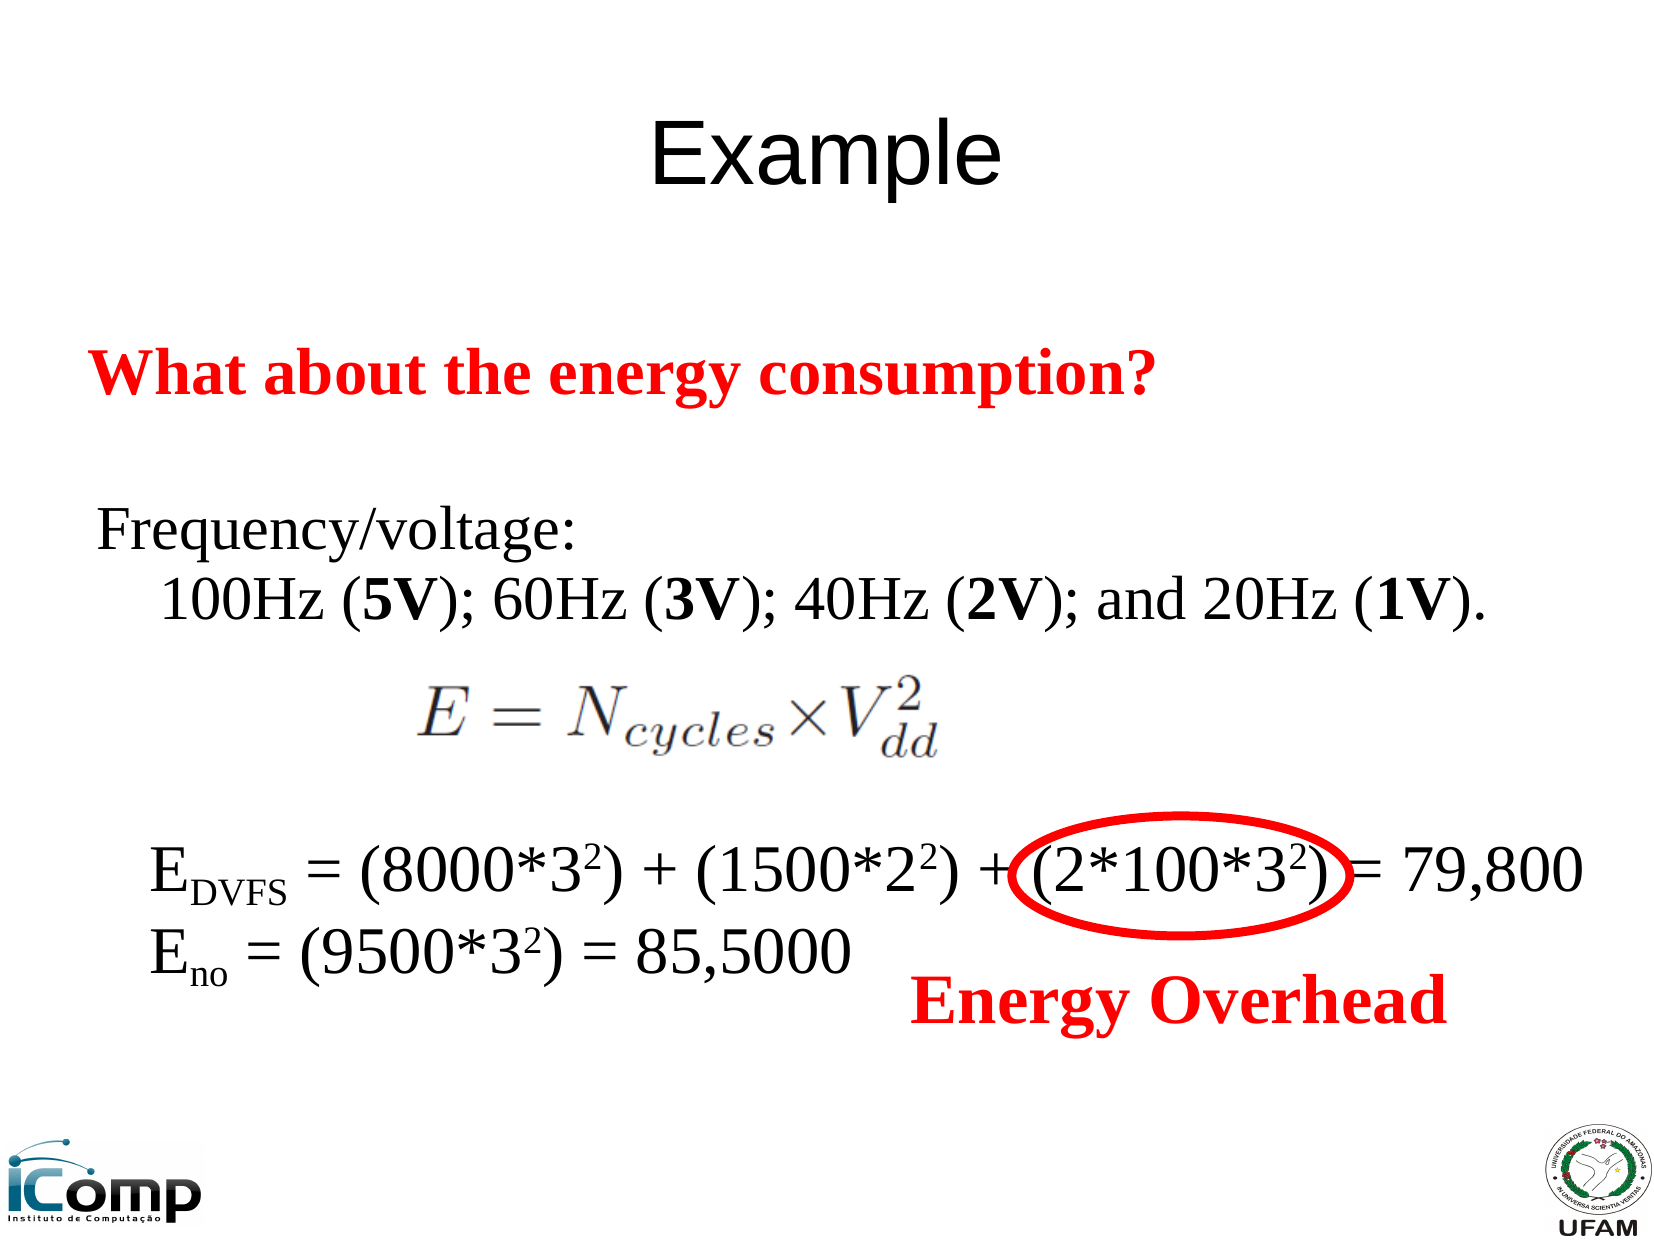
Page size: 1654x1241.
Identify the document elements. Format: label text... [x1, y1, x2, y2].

text_box Frequency/voltage: 100Hz (5V); 60Hz (3V); 40Hz (2V); and 20Hz (1V). [81, 486, 1504, 641]
picture [416, 669, 942, 764]
title Example [82, 49, 1571, 257]
text_box EDVFS = (8000*32) + (1500*22) + (2*100*32) = 79,800 Eno = (9500*32) = 85,5000 [1017, 825, 1345, 931]
picture [1545, 1124, 1652, 1236]
text_box What about the energy consumption? [72, 327, 1178, 417]
text_box Energy Overhead [896, 953, 1463, 1047]
text_box EDVFS = (8000*32) + (1500*22) + (2*100*32) = 79,800 Eno = (9500*32) = 85,5000 [134, 825, 1601, 1154]
picture [5, 1139, 205, 1226]
